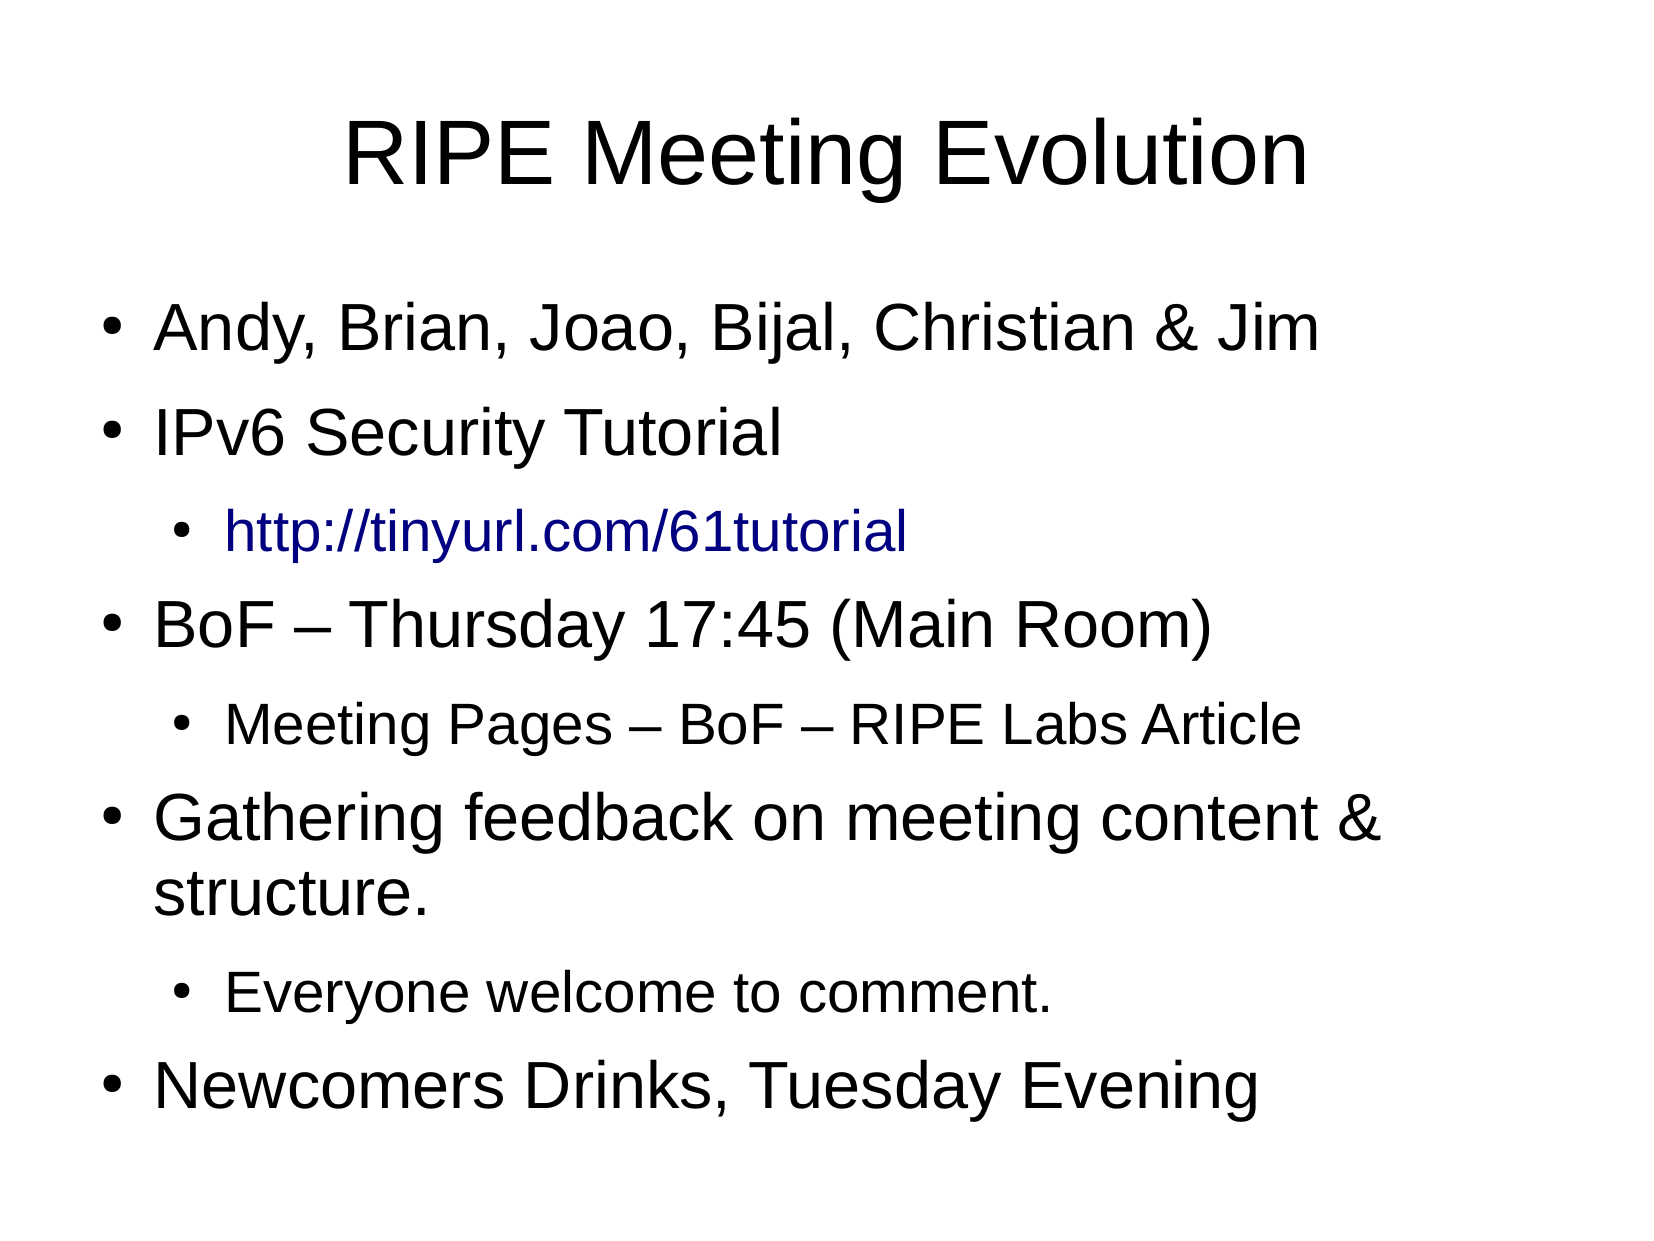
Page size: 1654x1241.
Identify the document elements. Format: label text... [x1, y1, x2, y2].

title RIPE Meeting Evolution [82, 56, 1571, 250]
list Andy, Brian, Joao, Bijal, Christian & Jim IPv6 Security Tutorial http://tinyurl.com/61tutorial BoF – Thursday 17:45 (Main Room) Meeting Pages – BoF – RIPE Labs Article Gathering feedback on meeting content & structure. Everyone welcome to comment. Newcomers Drinks, Tuesday Evening [82, 290, 1571, 1214]
